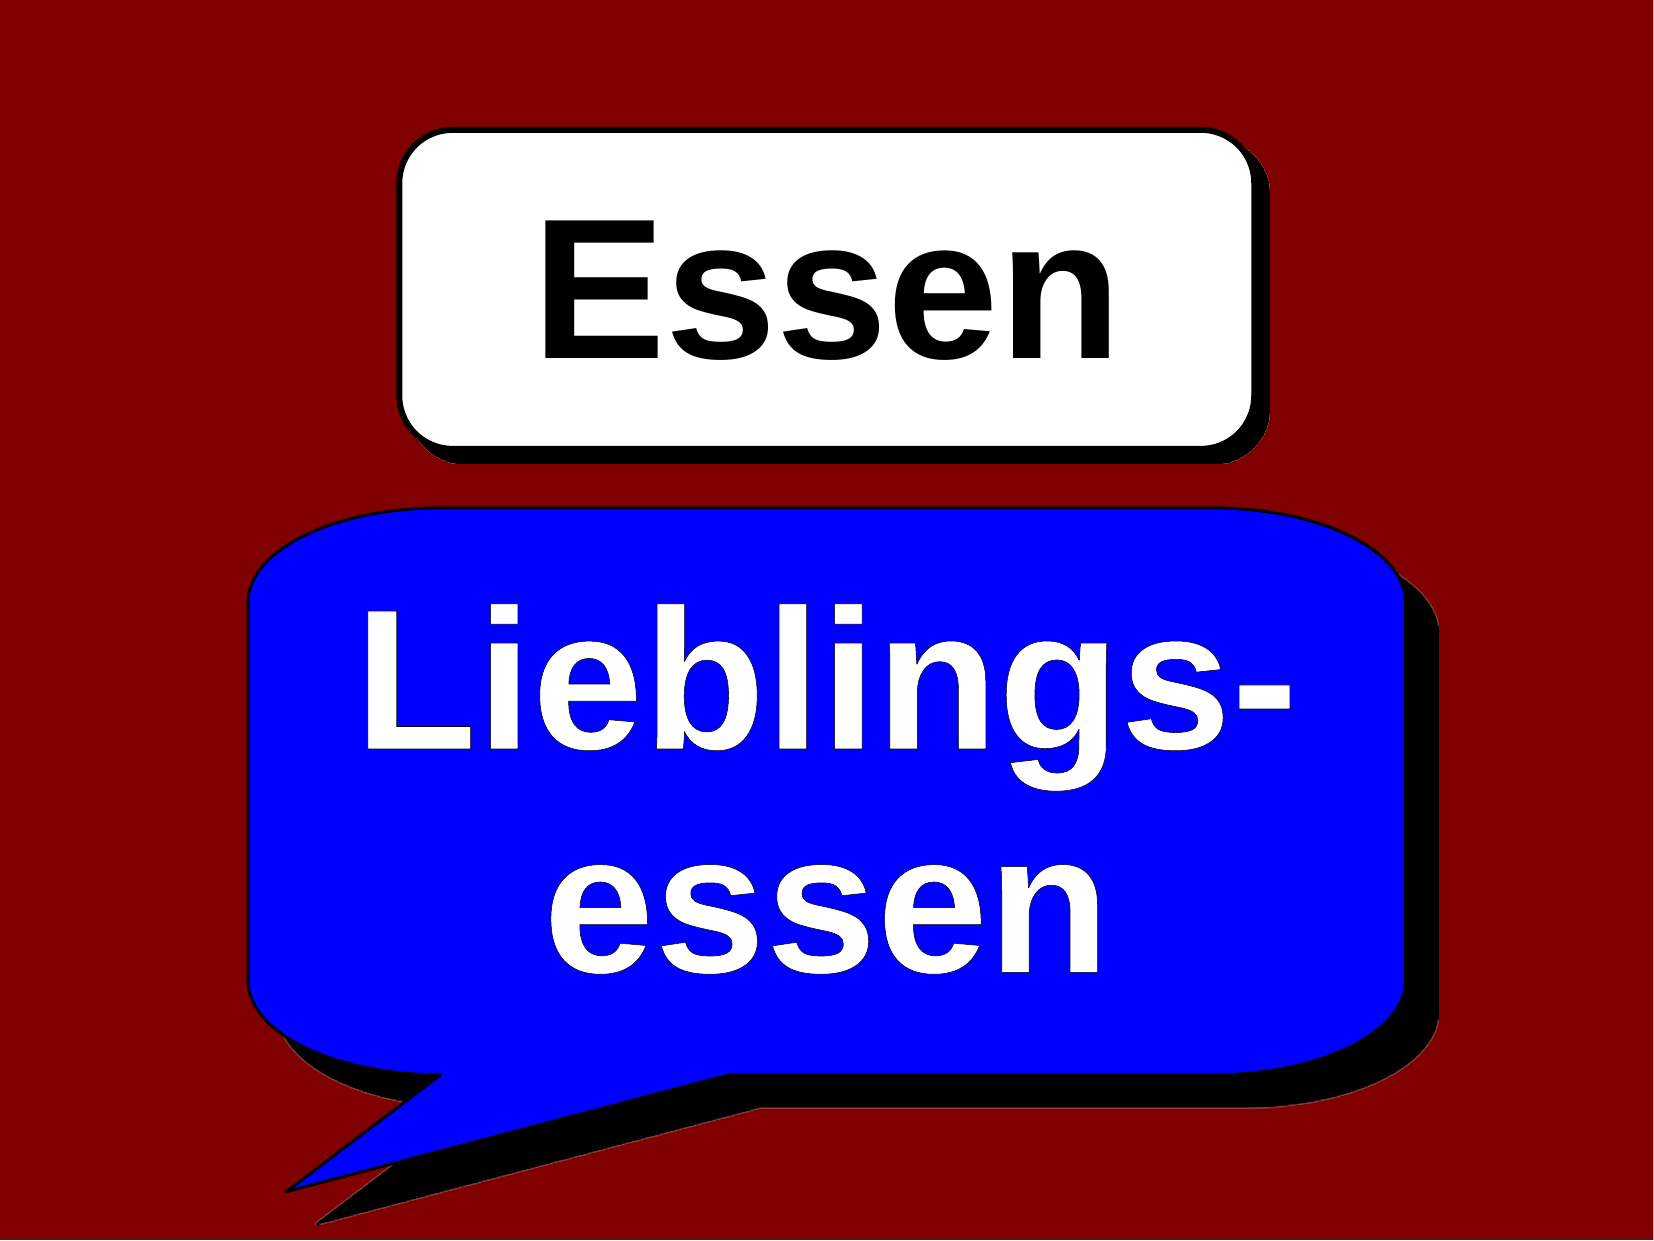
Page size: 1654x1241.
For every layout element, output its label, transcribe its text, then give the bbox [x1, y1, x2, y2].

text_box Lieblings- essen [248, 507, 1406, 1192]
text_box Essen [399, 129, 1255, 449]
